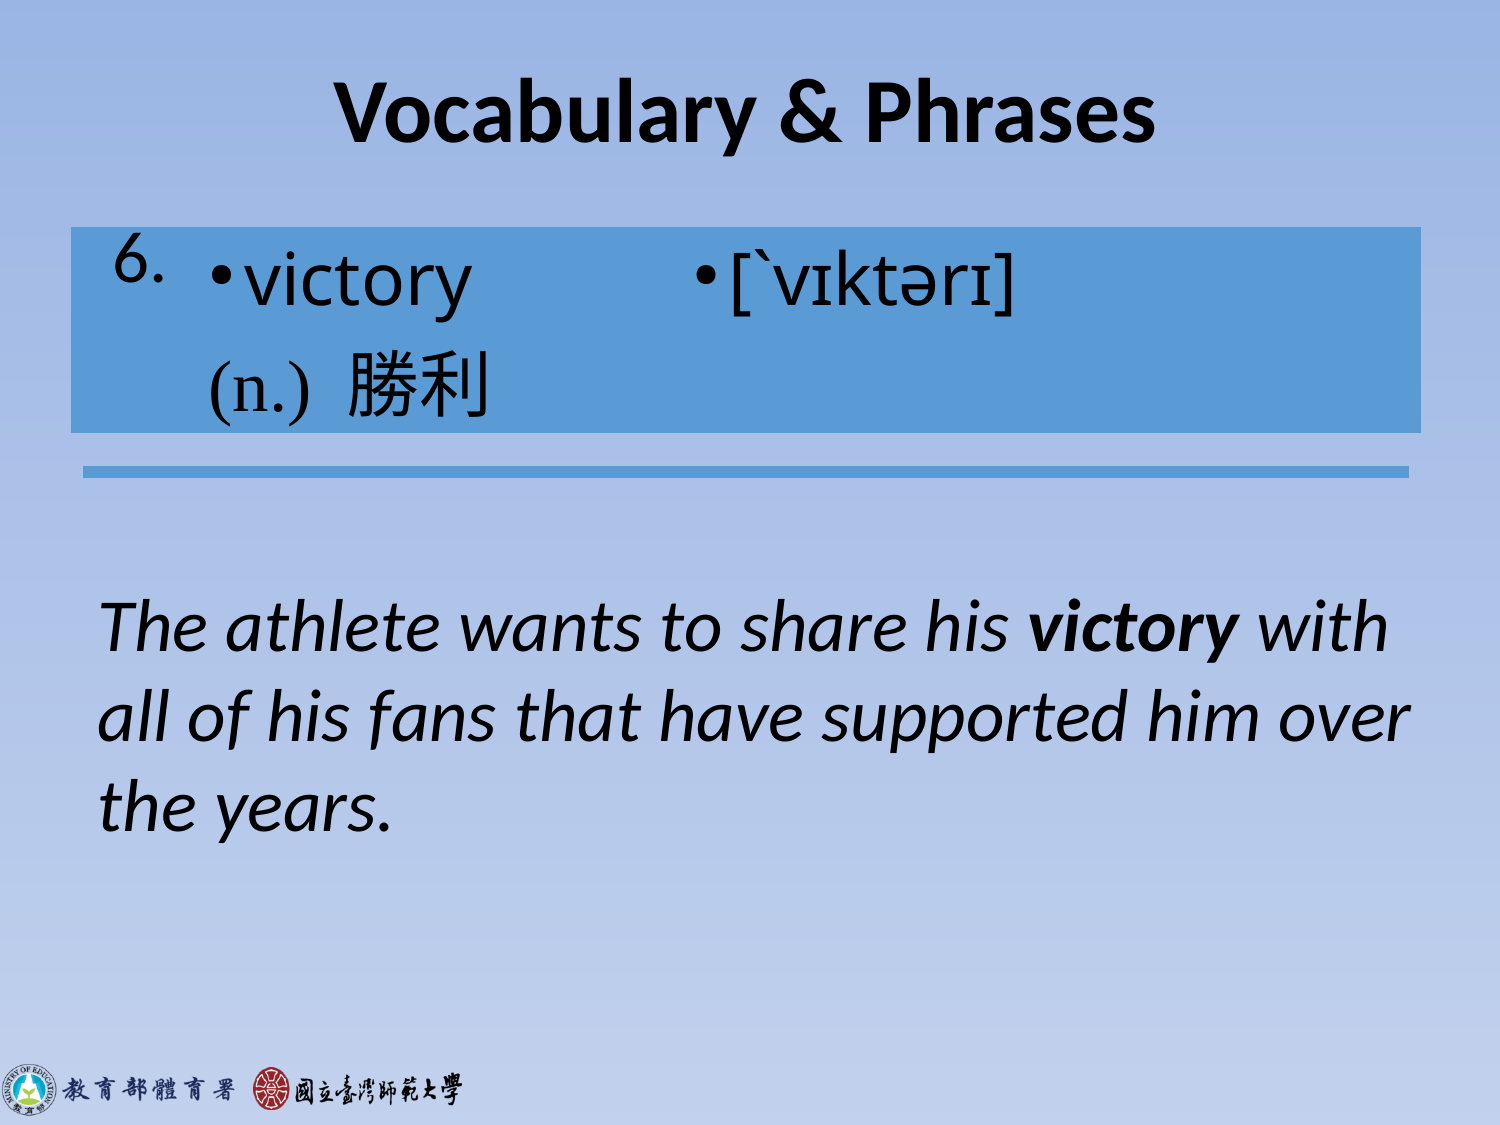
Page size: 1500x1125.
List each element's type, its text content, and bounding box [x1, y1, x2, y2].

table_cell (n.) 勝利 [209, 327, 1421, 433]
table_header 6. [71, 227, 209, 327]
table_header [ˋvɪktərɪ] [693, 227, 1421, 327]
text_box [83, 466, 1409, 478]
table_header victory [209, 227, 693, 327]
title Vocabulary & Phrases [70, 11, 1421, 200]
table_cell [71, 327, 209, 433]
text_box The athlete wants to share his victory with all of his fans that have supported him over the years. [82, 568, 1433, 857]
